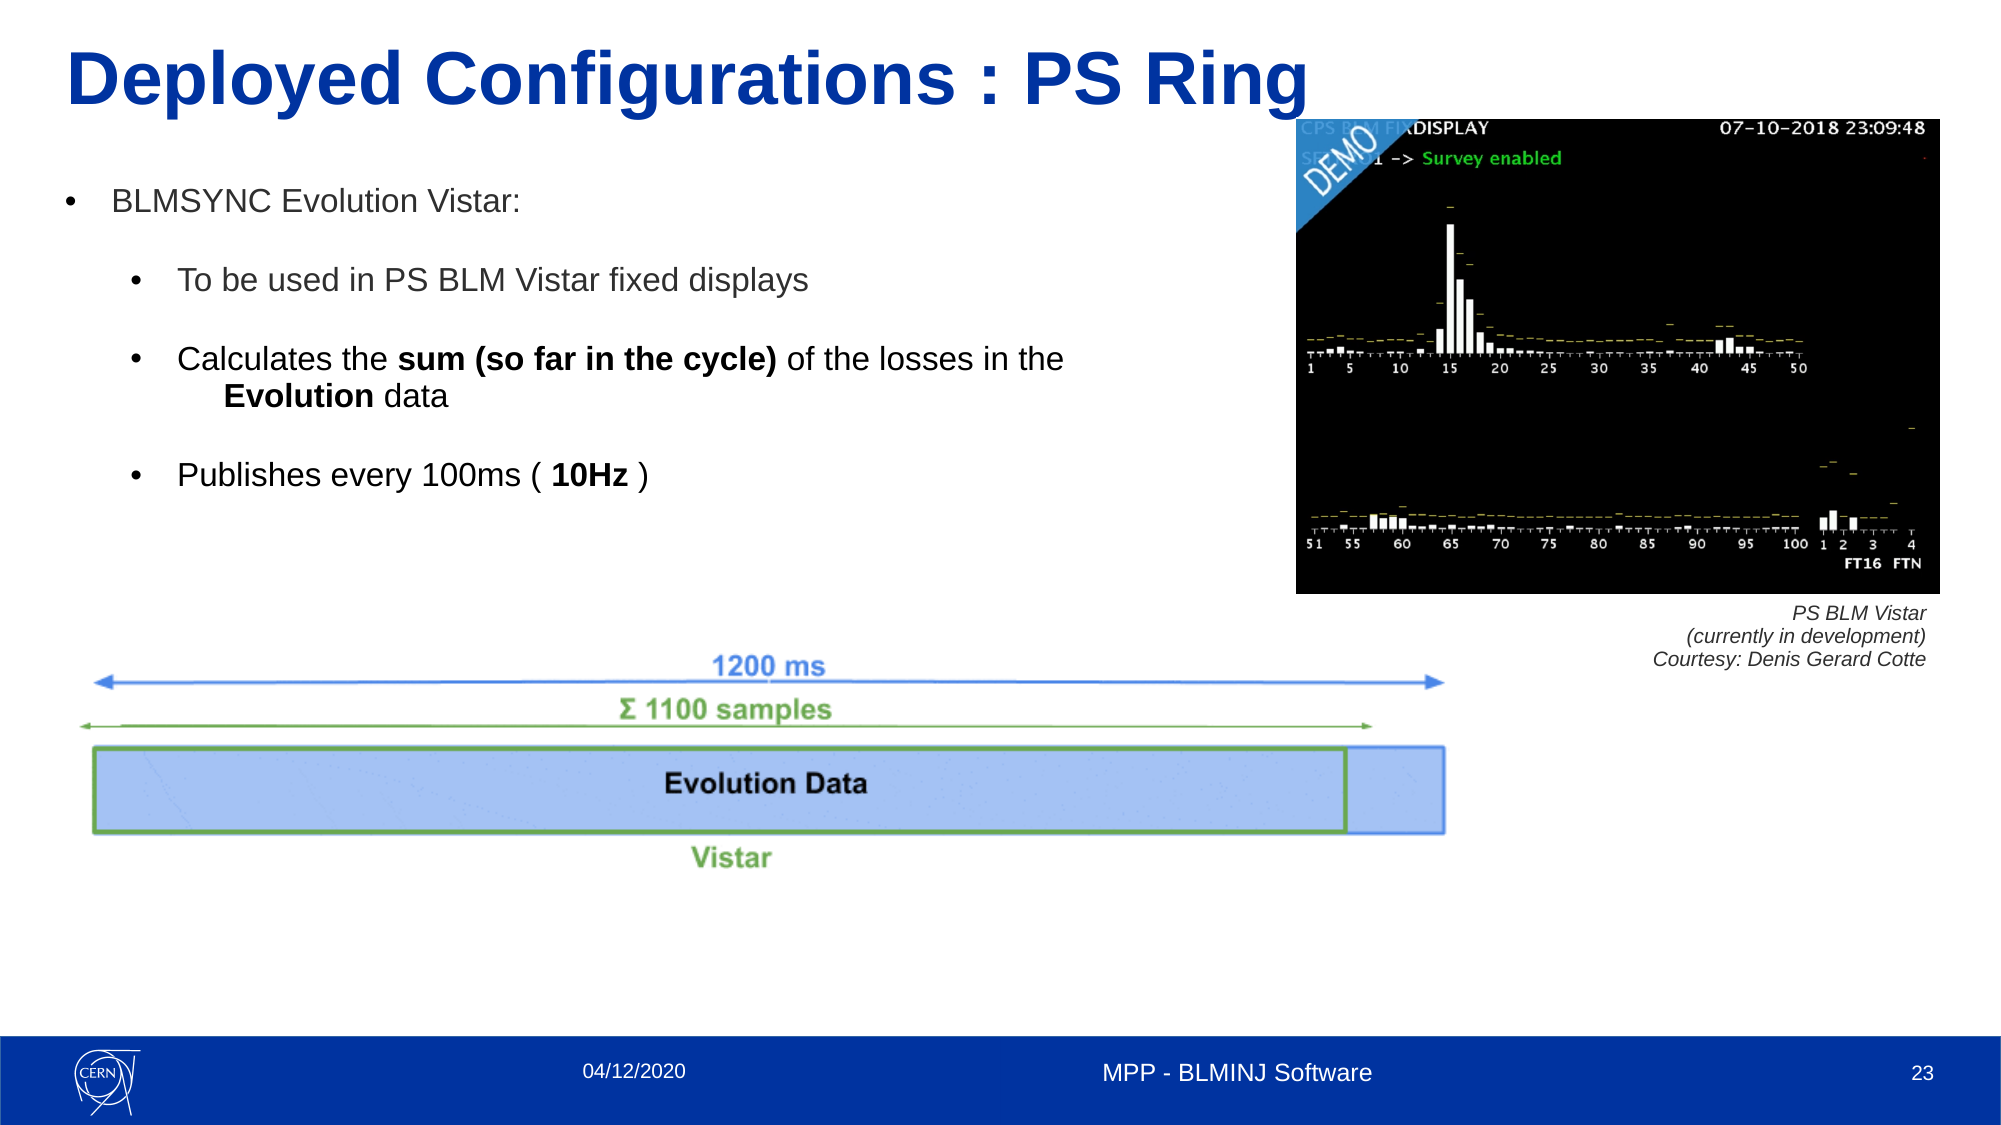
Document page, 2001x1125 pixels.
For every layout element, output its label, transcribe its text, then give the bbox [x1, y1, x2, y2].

picture [1296, 117, 1941, 594]
slide_number 23 [1822, 1042, 1935, 1103]
picture [47, 643, 1481, 902]
picture [1, 1037, 2000, 1125]
text_box BLMSYNC Evolution Vistar: To be used in PS BLM Vistar fixed displays Calculates the sum (so far in the cycle) of the losses in the Evolution data Publishes every 100ms ( 10Hz ) [47, 174, 1238, 627]
title Deployed Configurations : PS Ring [66, 44, 1934, 135]
text_box PS BLM Vistar (currently in development) Courtesy: Denis Gerard Cotte [1554, 594, 1942, 694]
footer MPP - BLMINJ Software [698, 1042, 1777, 1103]
slide_number 04/12/2020 [571, 1041, 686, 1102]
